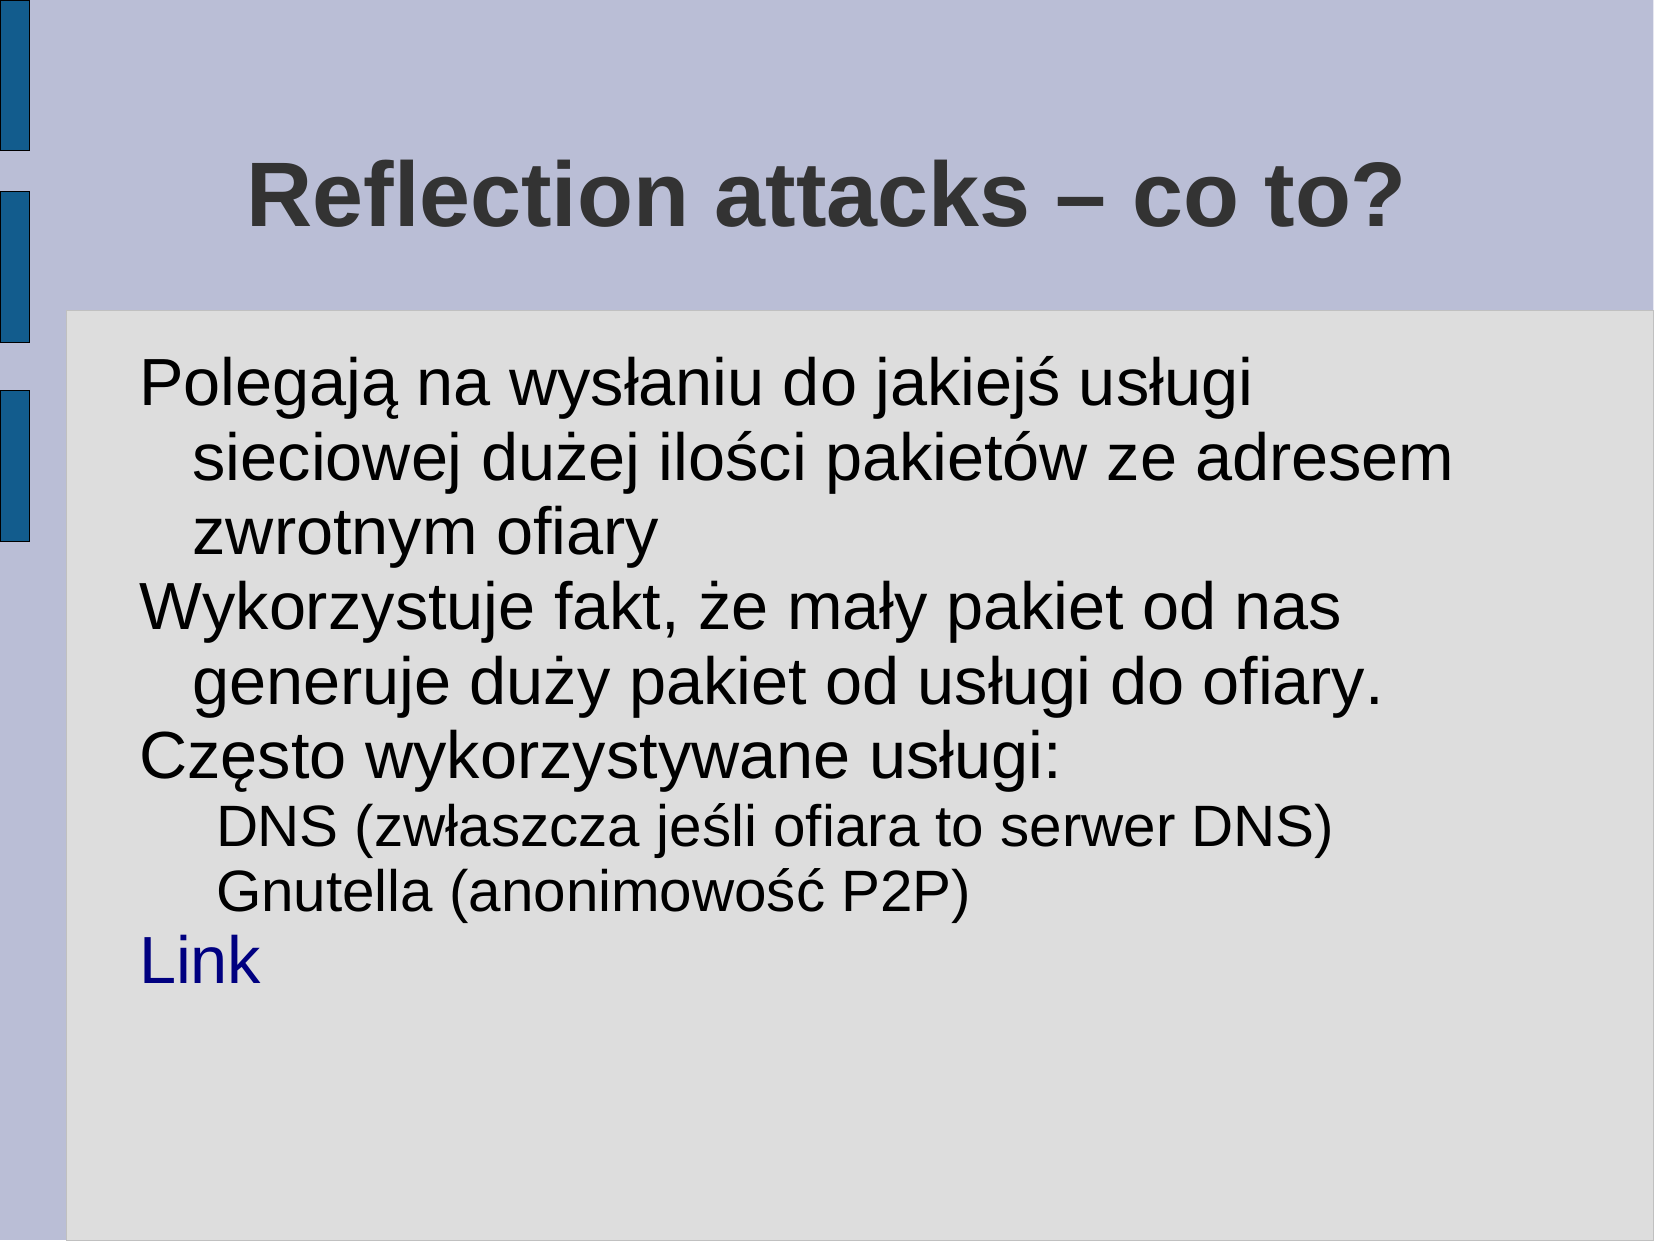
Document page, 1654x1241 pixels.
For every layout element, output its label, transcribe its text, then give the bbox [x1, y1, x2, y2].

list Polegają na wysłaniu do jakiejś usługi sieciowej dużej ilości pakietów ze adresem zwrotnym ofiary Wykorzystuje fakt, że mały pakiet od nas generuje duży pakiet od usługi do ofiary. Często wykorzystywane usługi: DNS (zwłaszcza jeśli ofiara to serwer DNS) Gnutella (anonimowość P2P) Link [121, 344, 1534, 1127]
title Reflection attacks – co to? [121, 91, 1534, 299]
